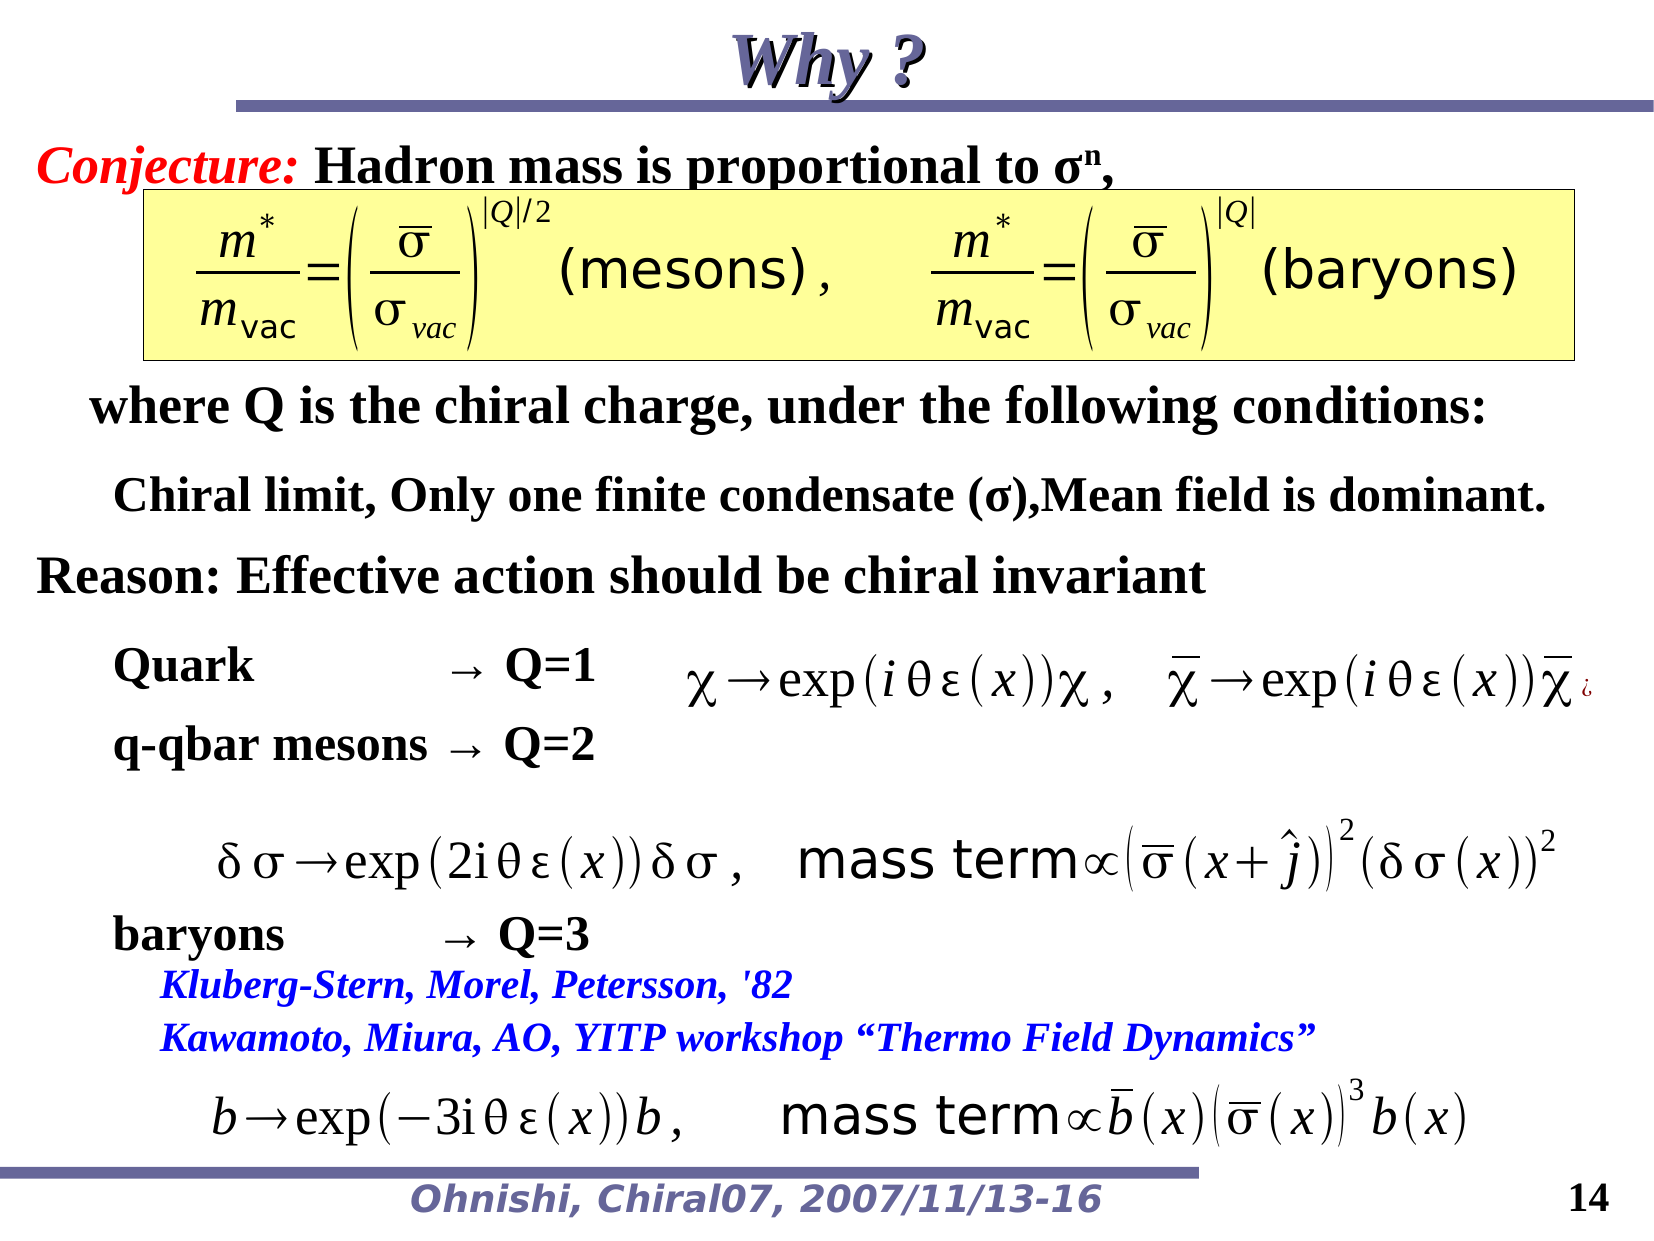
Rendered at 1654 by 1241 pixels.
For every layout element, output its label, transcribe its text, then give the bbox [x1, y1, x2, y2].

chart [204, 1072, 1476, 1151]
chart [681, 648, 1598, 710]
chart [186, 194, 1526, 353]
text_box [143, 189, 1575, 361]
title Why ? [0, 0, 1654, 119]
list Conjecture: Hadron mass is proportional to σn, where Q is the chiral charge, under the following conditions: Chiral limit, Only one finite condensate (σ),Mean field is dominant. Reason: Effective action should be chiral invariant Quark → Q=1 q-qbar mesons → Q=2 baryons → Q=3 Kluberg-Stern, Morel, Petersson, '82 Kawamoto, Miura, AO, YITP workshop “Thermo Field Dynamics” [18, 135, 1618, 1107]
chart [209, 812, 1563, 895]
